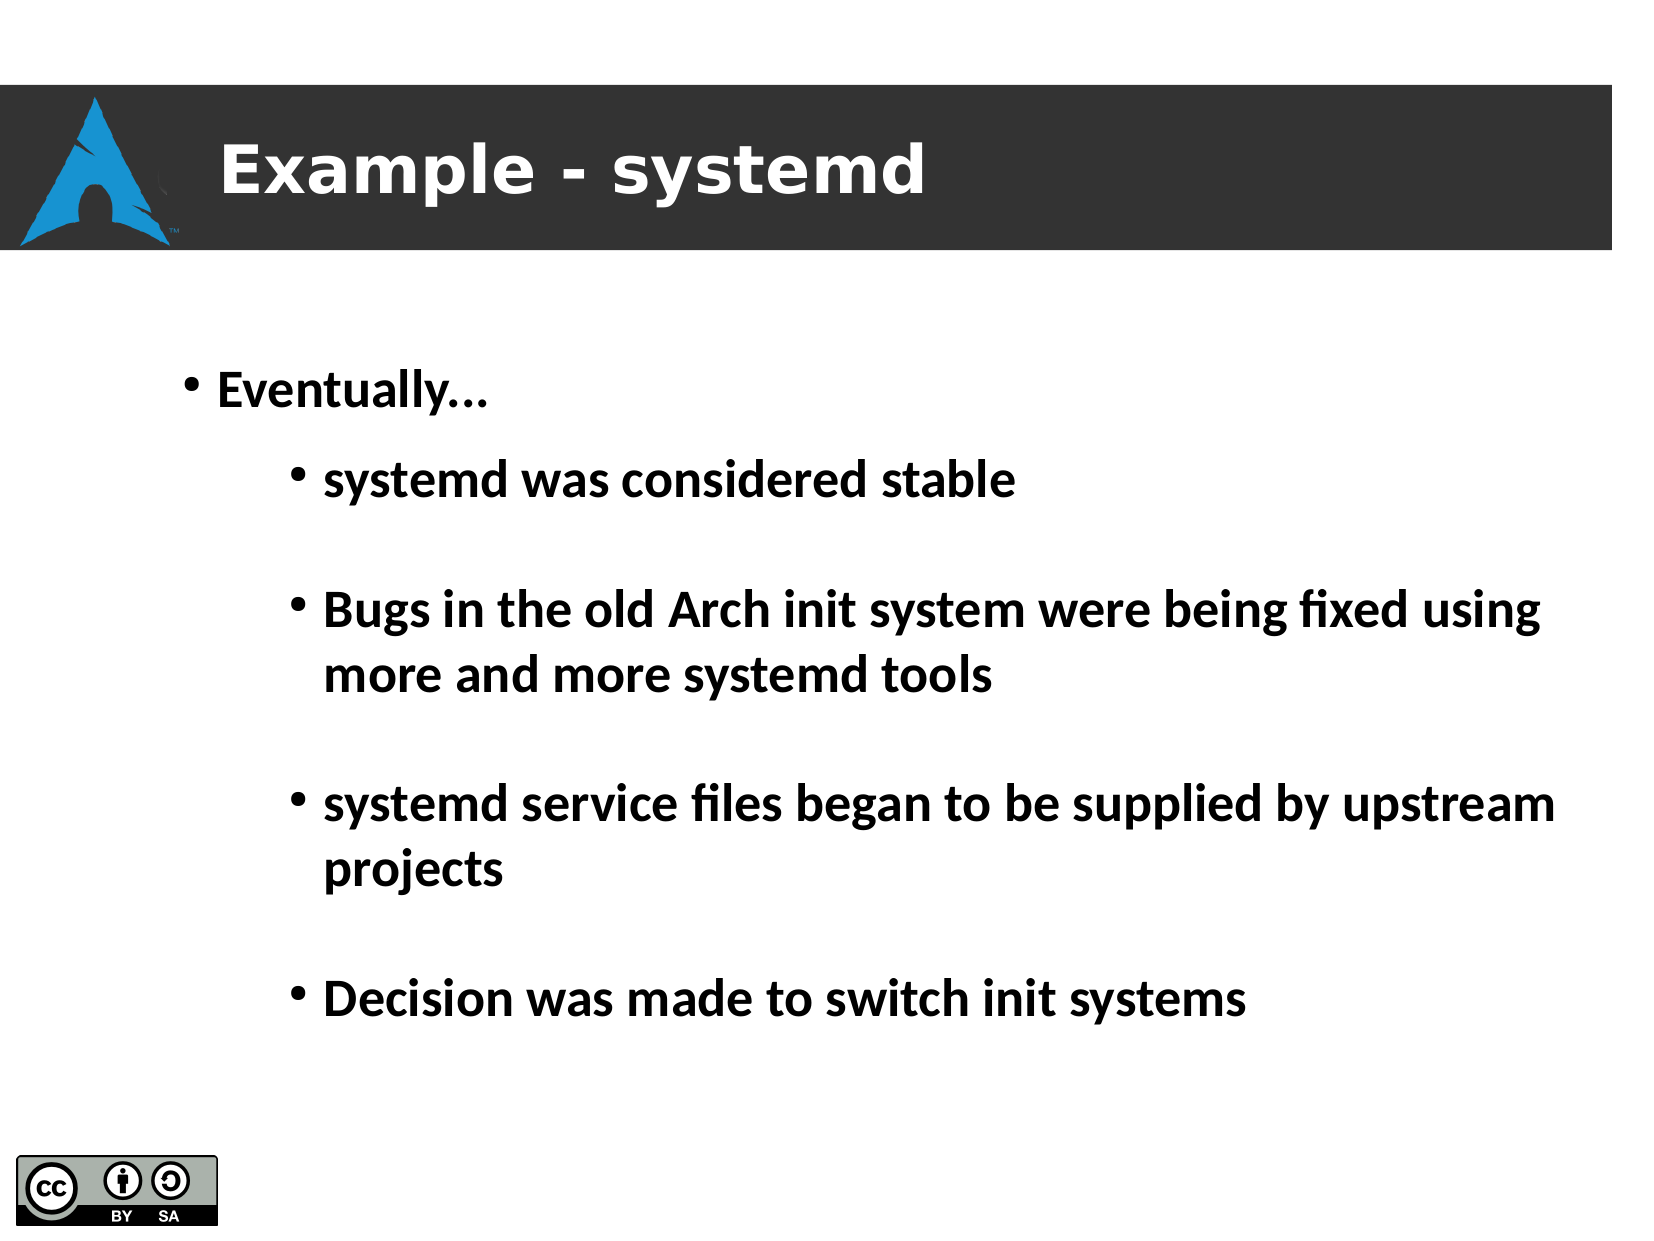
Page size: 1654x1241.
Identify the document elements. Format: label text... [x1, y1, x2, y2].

text_box Eventually... systemd was considered stable Bugs in the old Arch init system were being fixed using more and more systemd tools systemd service files began to be supplied by upstream projects Decision was made to switch init systems [167, 345, 1612, 1134]
picture [0, 81, 188, 260]
text_box Example - systemd [188, 84, 1612, 250]
picture [16, 1155, 218, 1227]
